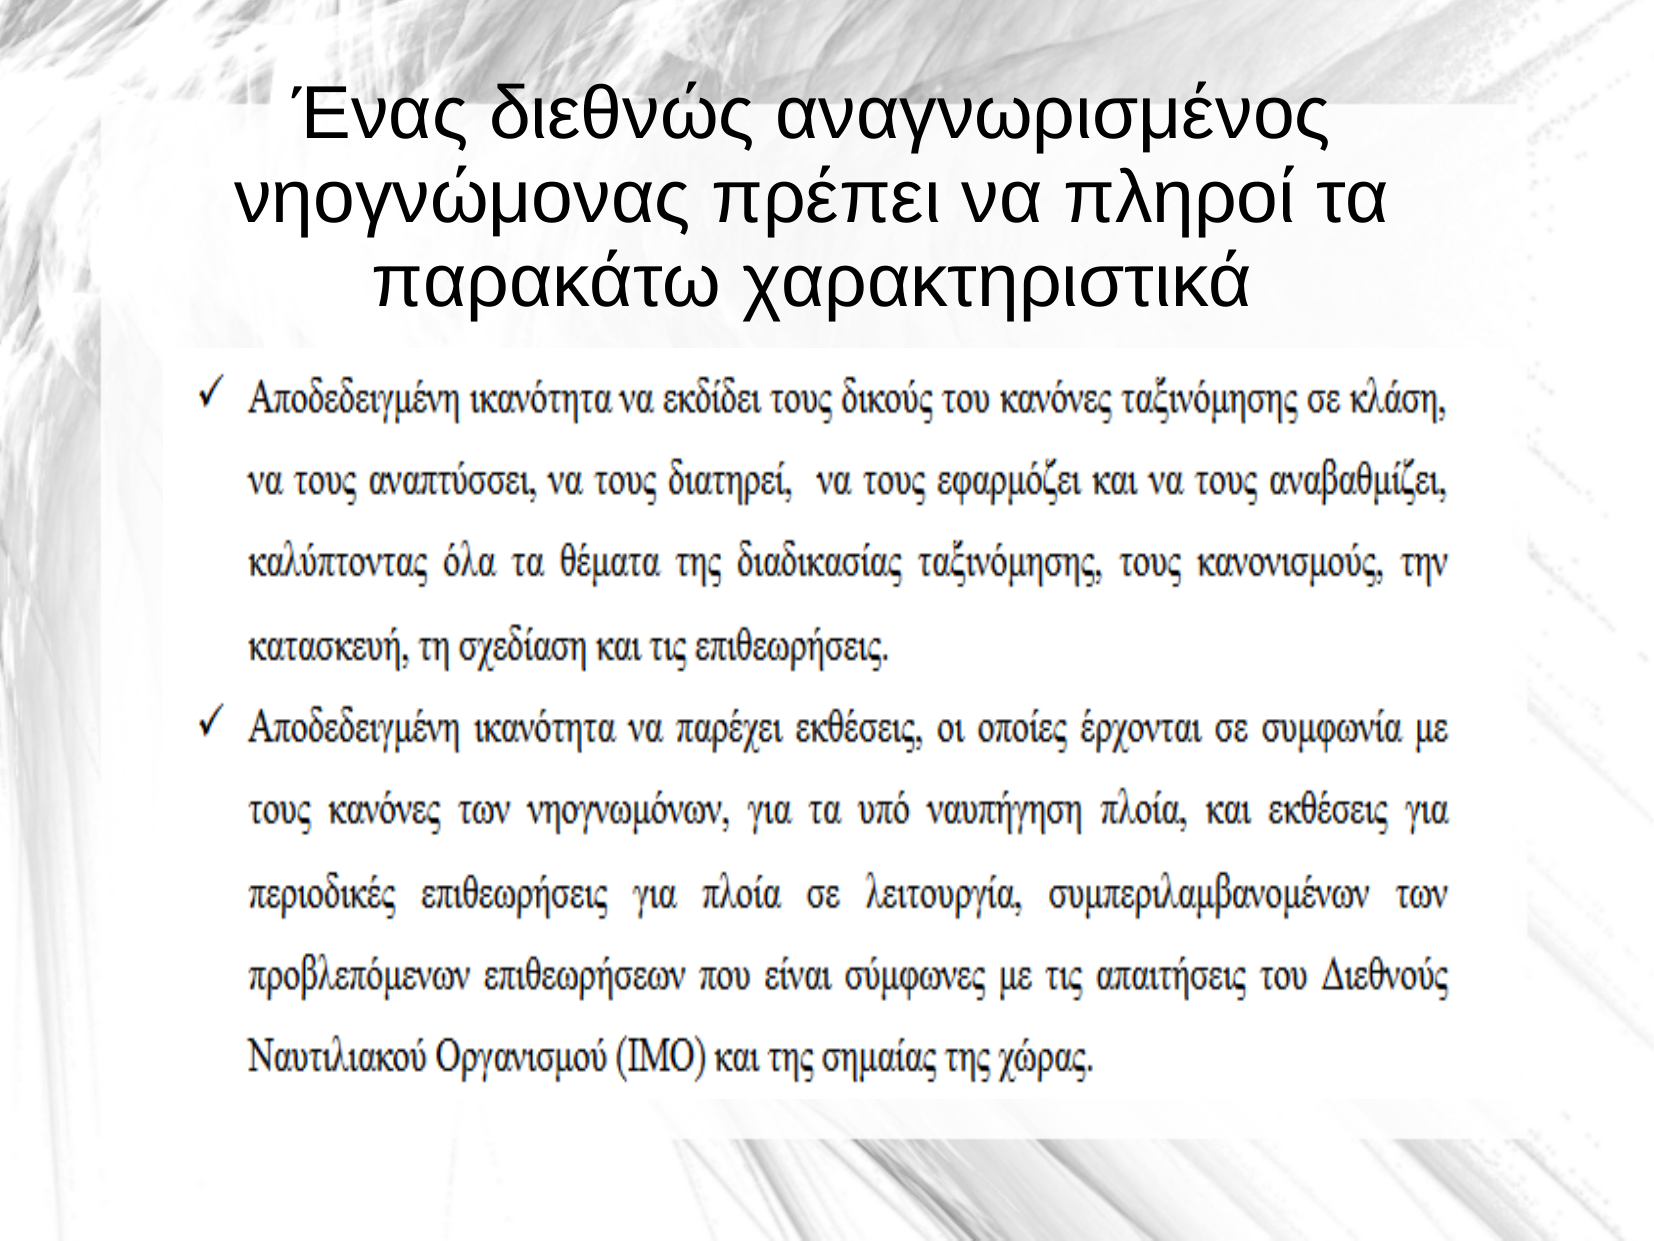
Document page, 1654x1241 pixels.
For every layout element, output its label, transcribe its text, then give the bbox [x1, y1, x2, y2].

title Ένας διεθνώς αναγνωρισμένος νηογνώμονας πρέπει να πληροί τα παρακάτω χαρακτηριστικά [118, 70, 1506, 323]
picture [0, 0, 1654, 1241]
